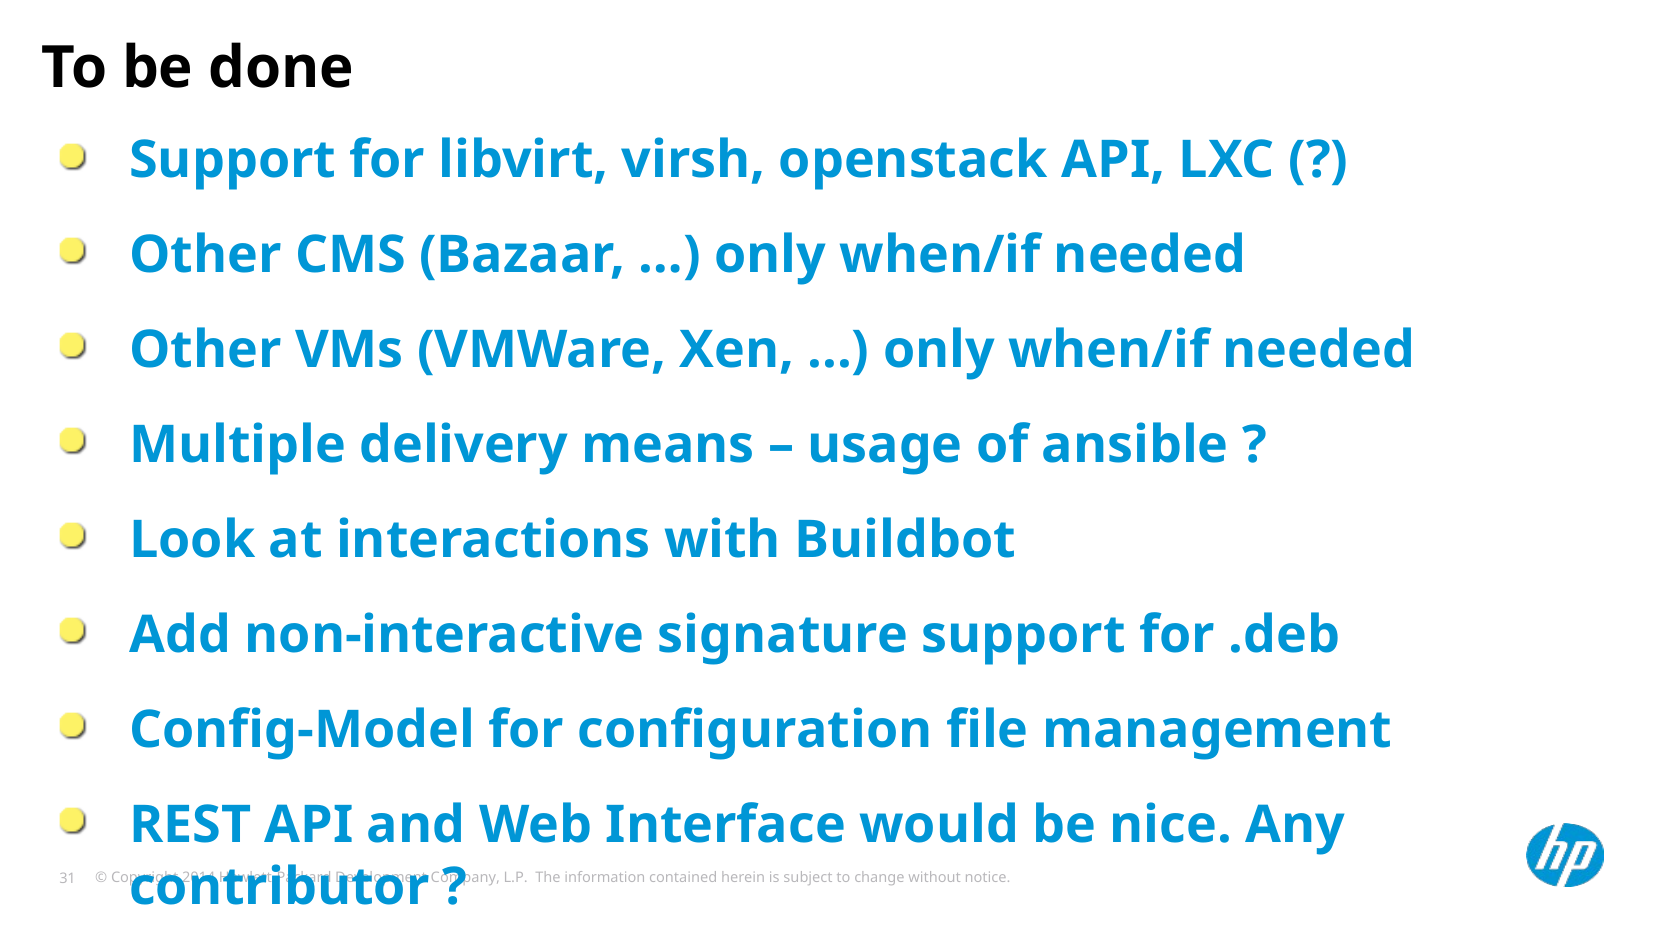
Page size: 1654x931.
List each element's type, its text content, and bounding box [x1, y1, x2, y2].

picture [1536, 836, 1568, 869]
picture [1598, 836, 1604, 849]
picture [1526, 842, 1597, 887]
picture [1526, 836, 1533, 852]
list Support for libvirt, virsh, openstack API, LXC (?) Other CMS (Bazaar, …) only when/if needed Other VMs (VMWare, Xen, ...) only when/if needed Multiple delivery means – usage of ansible ? Look at interactions with Buildbot Add non-interactive signature support for .deb Config-Model for configuration file management REST API and Web Interface would be nice. Any contributor ? [46, 125, 1654, 836]
picture [1575, 862, 1604, 887]
title To be done [41, 6, 955, 128]
